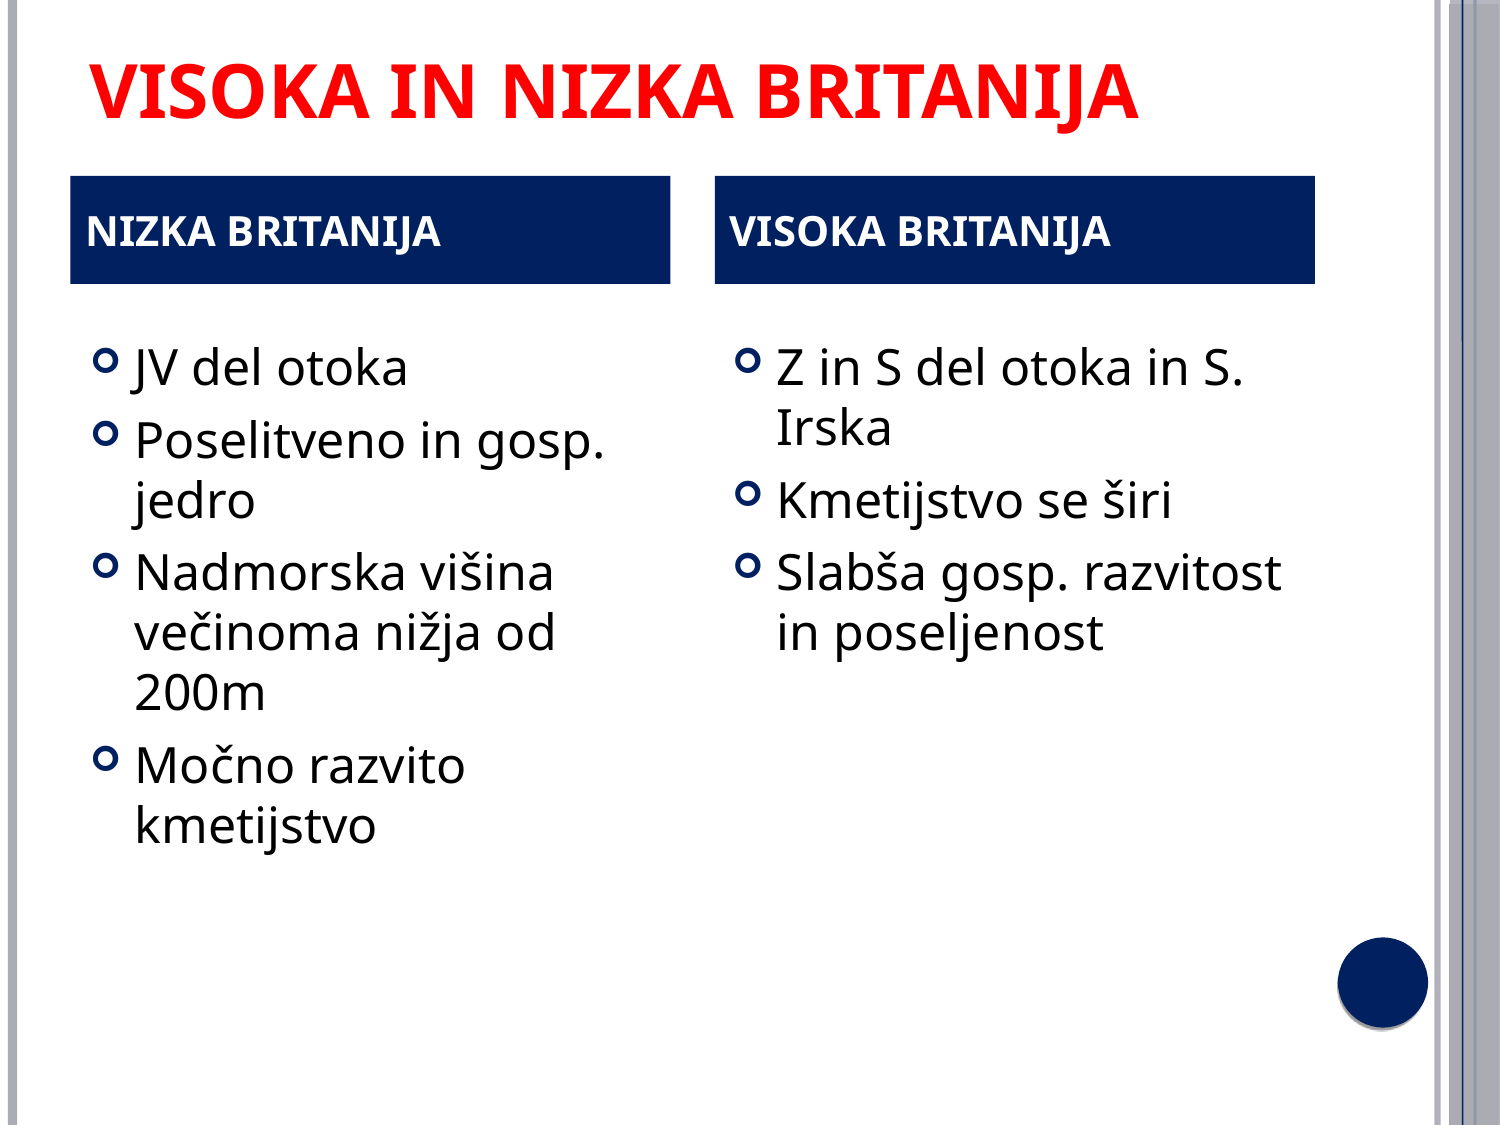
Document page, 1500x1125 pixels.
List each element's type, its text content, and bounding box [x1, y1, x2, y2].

list JV del otoka Poselitveno in gosp. jedro Nadmorska višina večinoma nižja od 200m Močno razvito kmetijstvo [75, 328, 675, 1025]
title visoka in nizka britanija [75, 44, 1313, 141]
list VISOKA BRITANIJA [714, 175, 1315, 284]
list Z in S del otoka in S. Irska Kmetijstvo se širi Slabša gosp. razvitost in poseljenost [717, 328, 1318, 1025]
list NIZKA BRITANIJA [70, 175, 671, 284]
